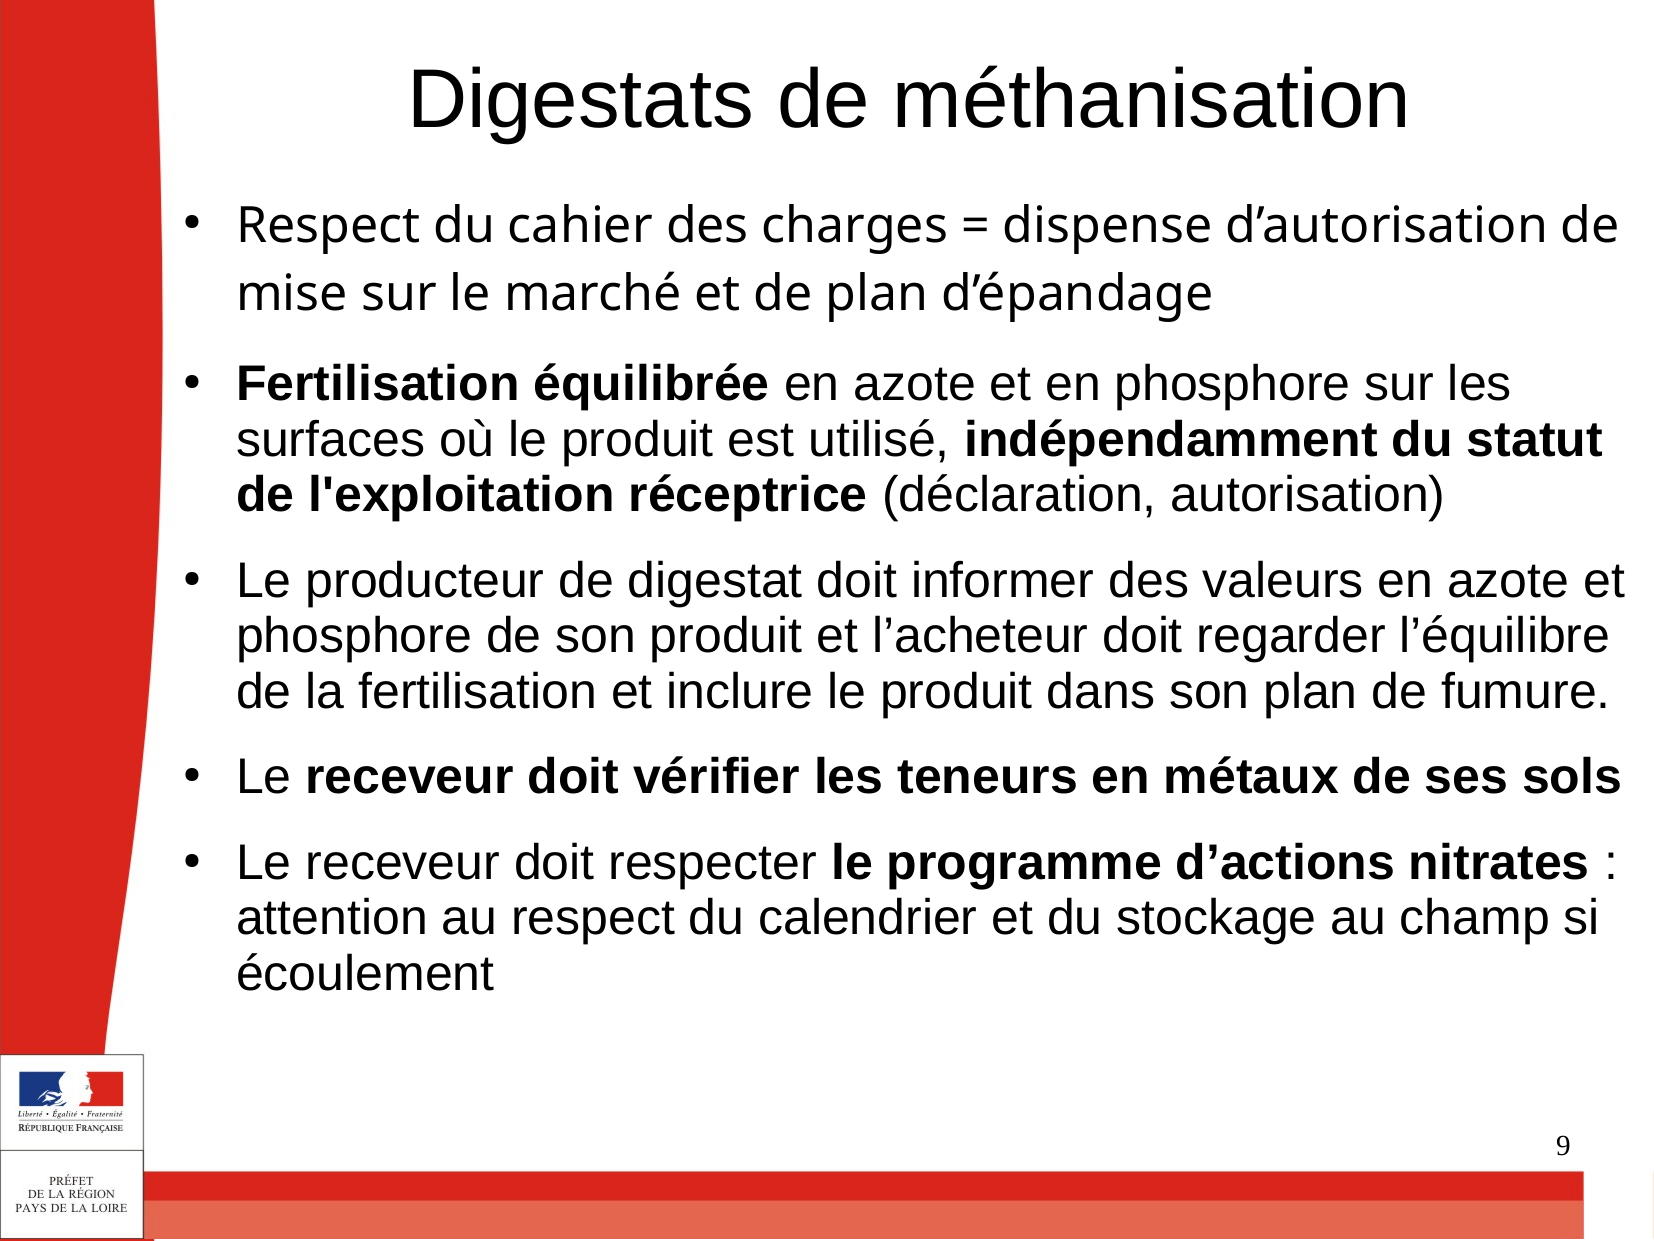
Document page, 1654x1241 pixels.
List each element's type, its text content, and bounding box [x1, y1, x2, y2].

list Respect du cahier des charges = dispense d’autorisation de mise sur le marché et de plan d’épandage Fertilisation équilibrée en azote et en phosphore sur les surfaces où le produit est utilisé, indépendamment du statut de l'exploitation réceptrice (déclaration, autorisation) Le producteur de digestat doit informer des valeurs en azote et phosphore de son produit et l’acheteur doit regarder l’équilibre de la fertilisation et inclure le produit dans son plan de fumure. Le receveur doit vérifier les teneurs en métaux de ses sols Le receveur doit respecter le programme d’actions nitrates : attention au respect du calendrier et du stockage au champ si écoulement [165, 188, 1642, 1093]
picture [0, 0, 1654, 1241]
title Digestats de méthanisation [165, 0, 1654, 202]
